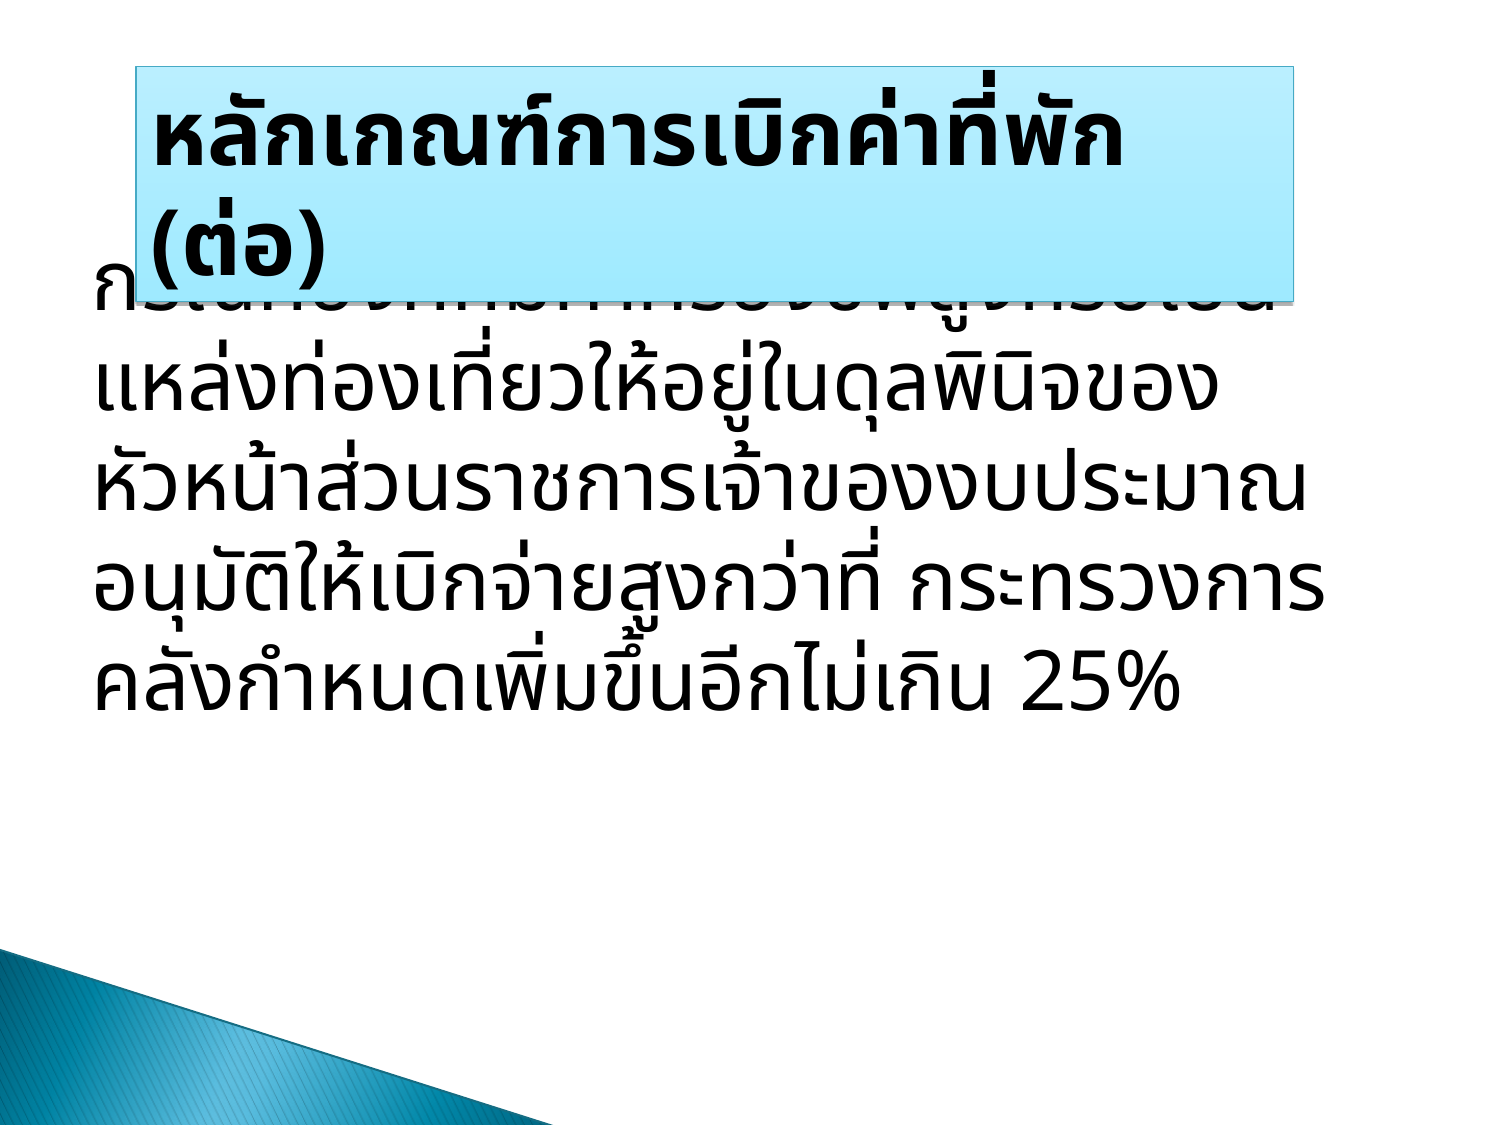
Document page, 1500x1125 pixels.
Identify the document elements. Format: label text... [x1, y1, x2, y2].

text_box หลักเกณฑ์การเบิกค่าที่พัก (ต่อ) [135, 66, 1294, 193]
text_box กรณีท้องที่ที่มีค่าครองชีพสูงหรือเป็นแหล่งท่องเที่ยวให้อยู่ในดุลพินิจของหัวหน้าส่วนราชการเจ้าของงบประมาณอนุมัติให้เบิกจ่ายสูงกว่าที่ กระทรวงการคลังกำหนดเพิ่มขึ้นอีกไม่เกิน 25% [77, 220, 1435, 735]
